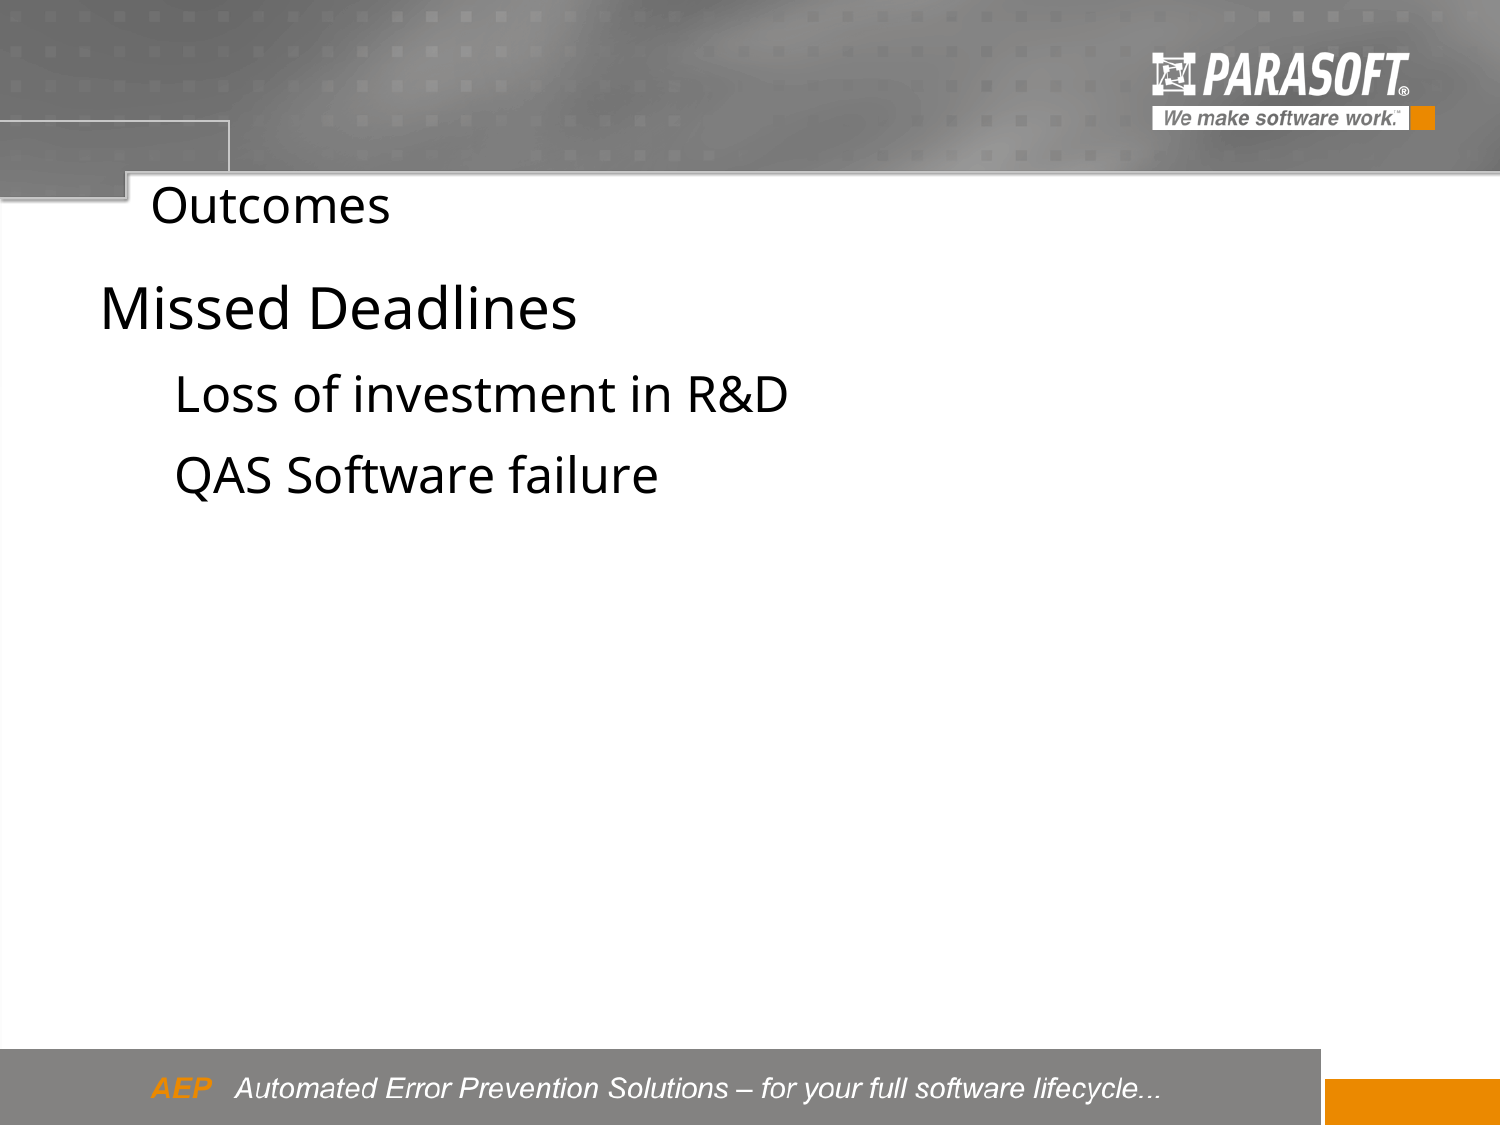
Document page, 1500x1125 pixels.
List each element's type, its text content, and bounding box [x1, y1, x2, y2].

picture [0, 0, 1500, 1125]
list Missed Deadlines Loss of investment in R&D QAS Software failure [99, 267, 1450, 995]
title Outcomes [150, 173, 1426, 235]
